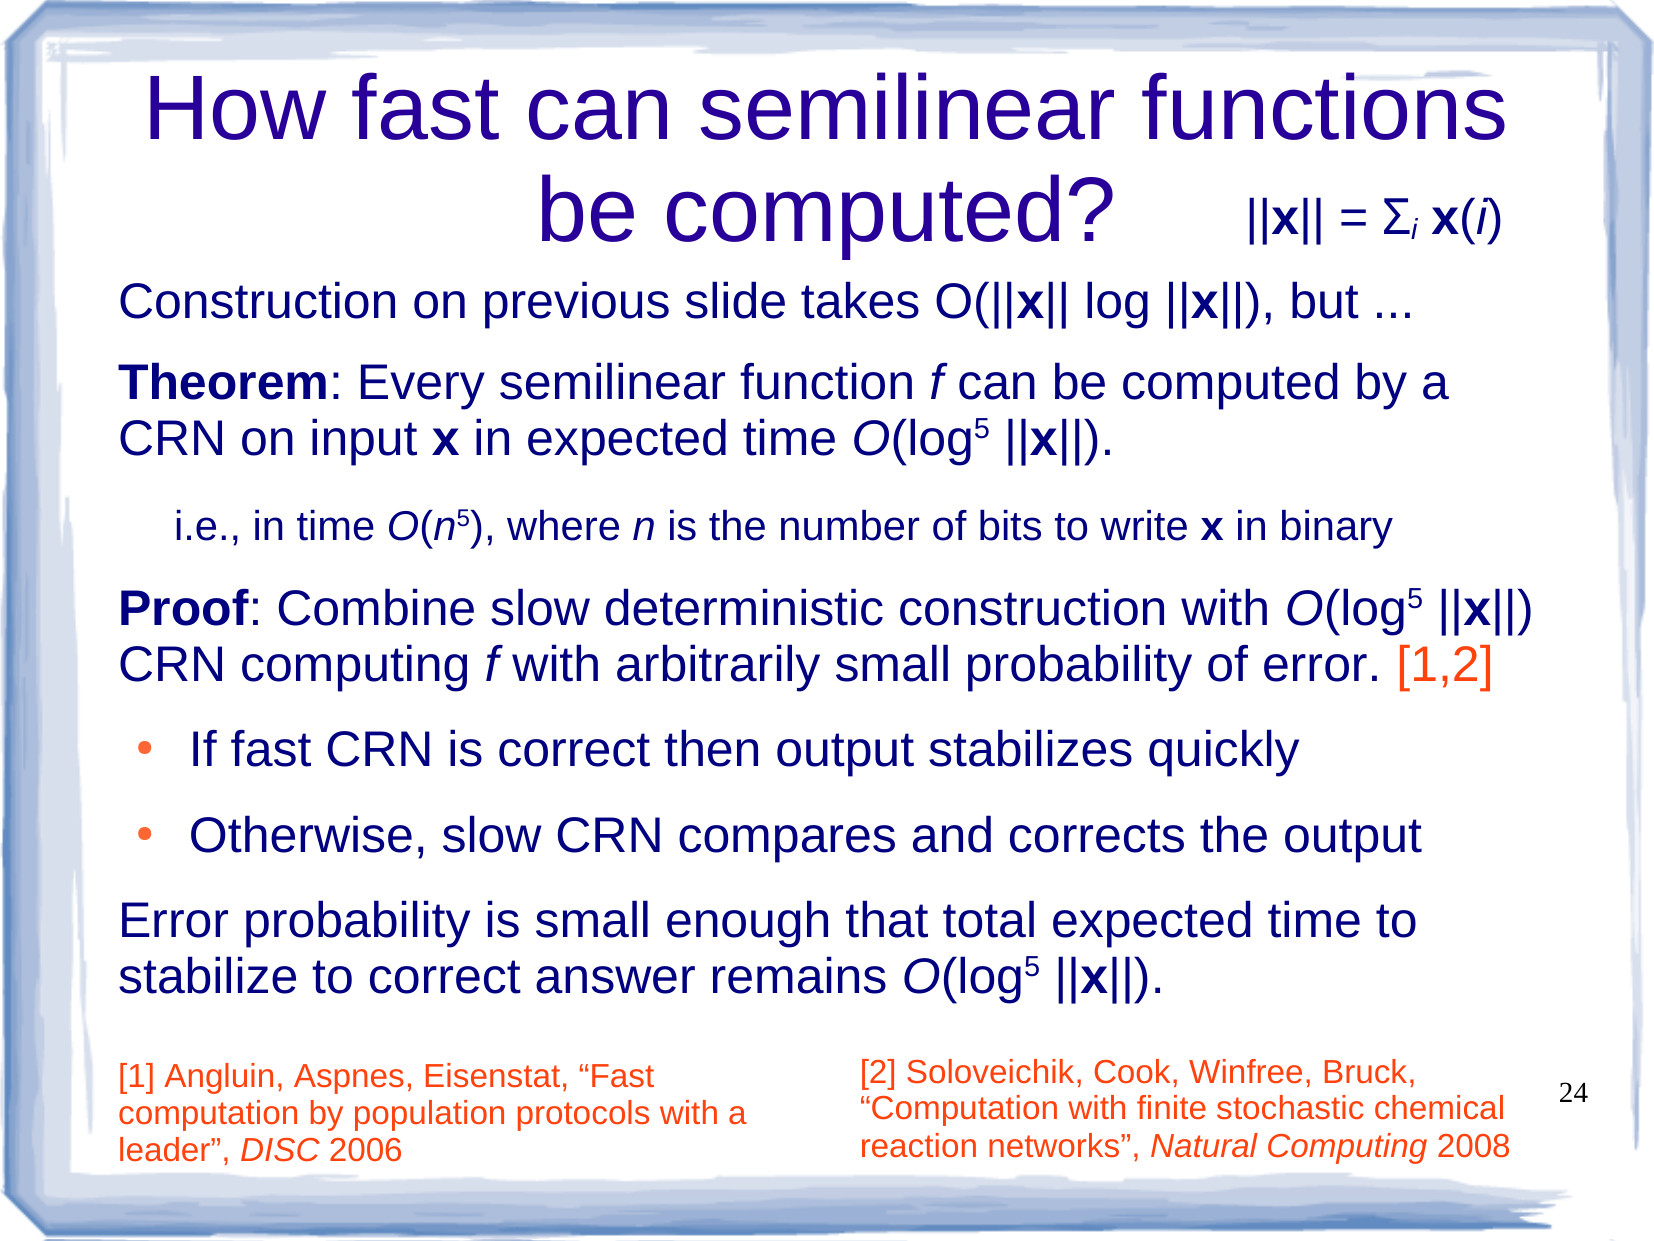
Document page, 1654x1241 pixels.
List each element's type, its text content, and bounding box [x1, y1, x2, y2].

list [2] Soloveichik, Cook, Winfree, Bruck, “Computation with finite stochastic chemical reaction networks”, Natural Computing 2008 [859, 1053, 1571, 1165]
text_box ||x|| = Σi x(i) [1245, 181, 1530, 263]
list Theorem: Every semilinear function f can be computed by a CRN on input x in expected time O(log5 ||x||). i.e., in time O(n5), where n is the number of bits to write x in binary Proof: Combine slow deterministic construction with O(log5 ||x||) CRN computing f with arbitrarily small probability of error. [1,2] If fast CRN is correct then output stabilizes quickly Otherwise, slow CRN compares and corrects the output Error probability is small enough that total expected time to stabilize to correct answer remains O(log5 ||x||). [118, 357, 1571, 1073]
list [1] Angluin, Aspnes, Eisenstat, “Fast computation by population protocols with a leader”, DISC 2006 [118, 1057, 830, 1170]
picture [0, 0, 1654, 1241]
list Construction on previous slide takes O(||x|| log ||x||), but ... [118, 273, 1571, 357]
title How fast can semilinear functions be computed? [82, 55, 1571, 263]
